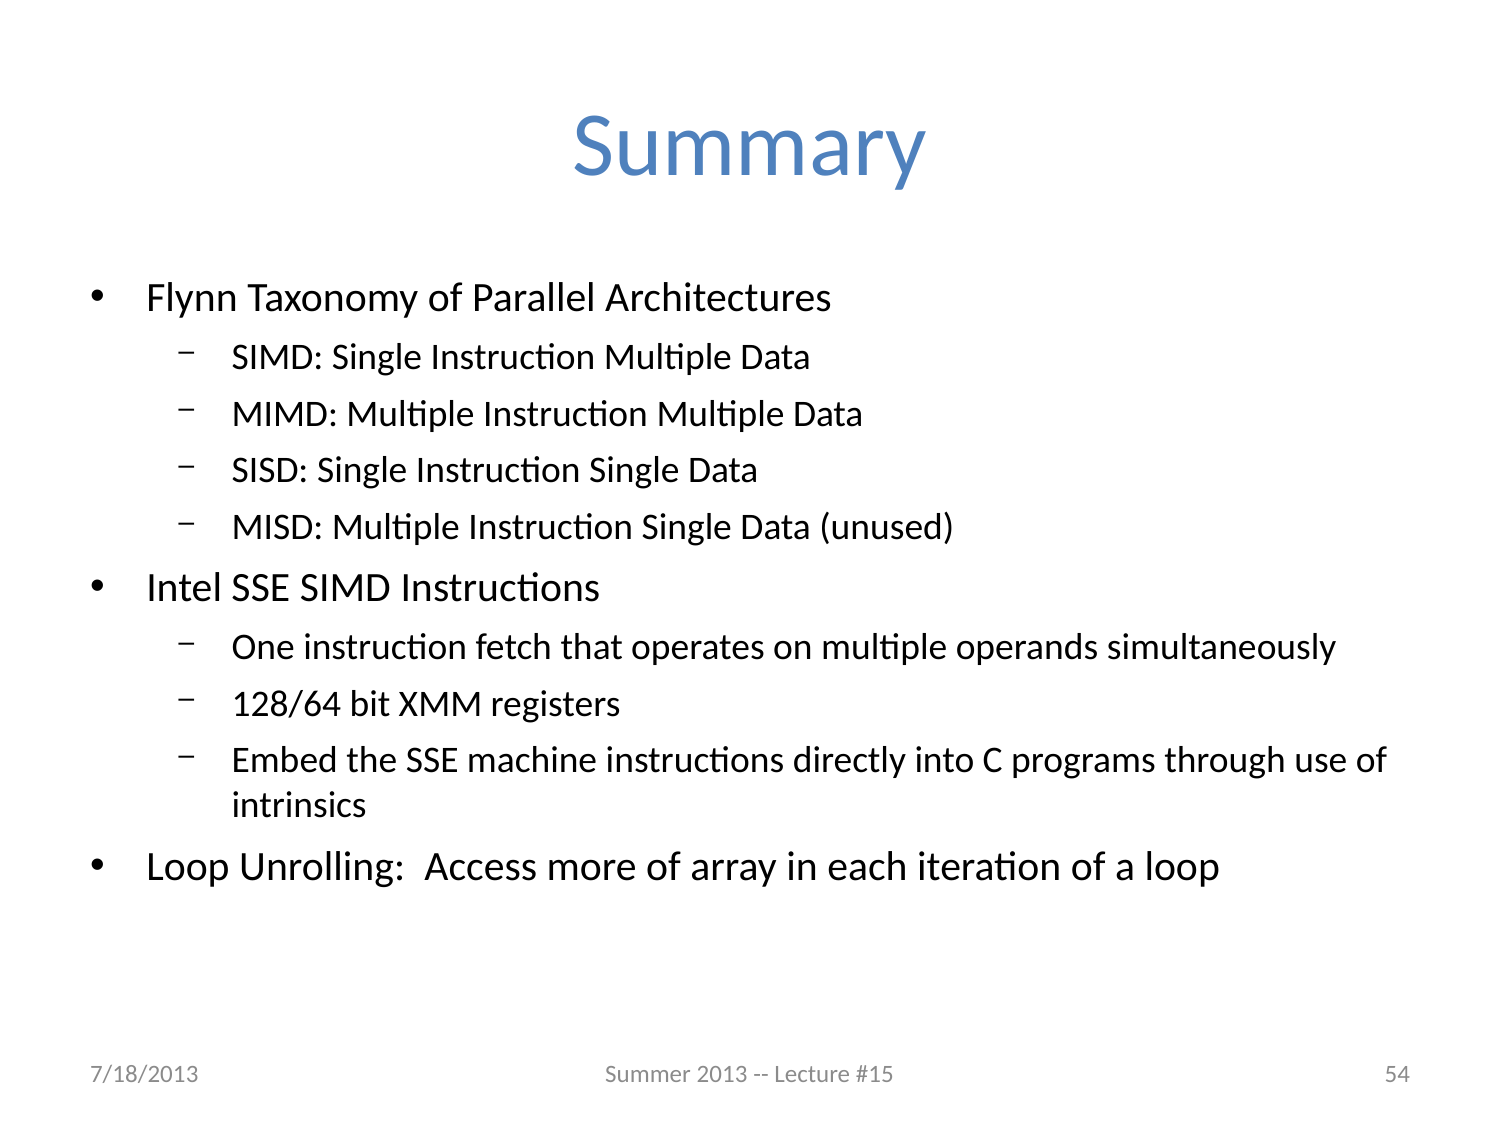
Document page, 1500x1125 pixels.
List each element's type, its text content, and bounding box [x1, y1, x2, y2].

slide_number 7/18/2013 [75, 1042, 425, 1103]
slide_number <number> [1074, 1042, 1425, 1103]
list Flynn Taxonomy of Parallel Architectures SIMD: Single Instruction Multiple Data MIMD: Multiple Instruction Multiple Data SISD: Single Instruction Single Data MISD: Multiple Instruction Single Data (unused) Intel SSE SIMD Instructions One instruction fetch that operates on multiple operands simultaneously 128/64 bit XMM registers Embed the SSE machine instructions directly into C programs through use of intrinsics Loop Unrolling: Access more of array in each iteration of a loop [75, 262, 1425, 1073]
title Summary [75, 45, 1425, 233]
footer Summer 2013 -- Lecture #15 [512, 1042, 988, 1103]
